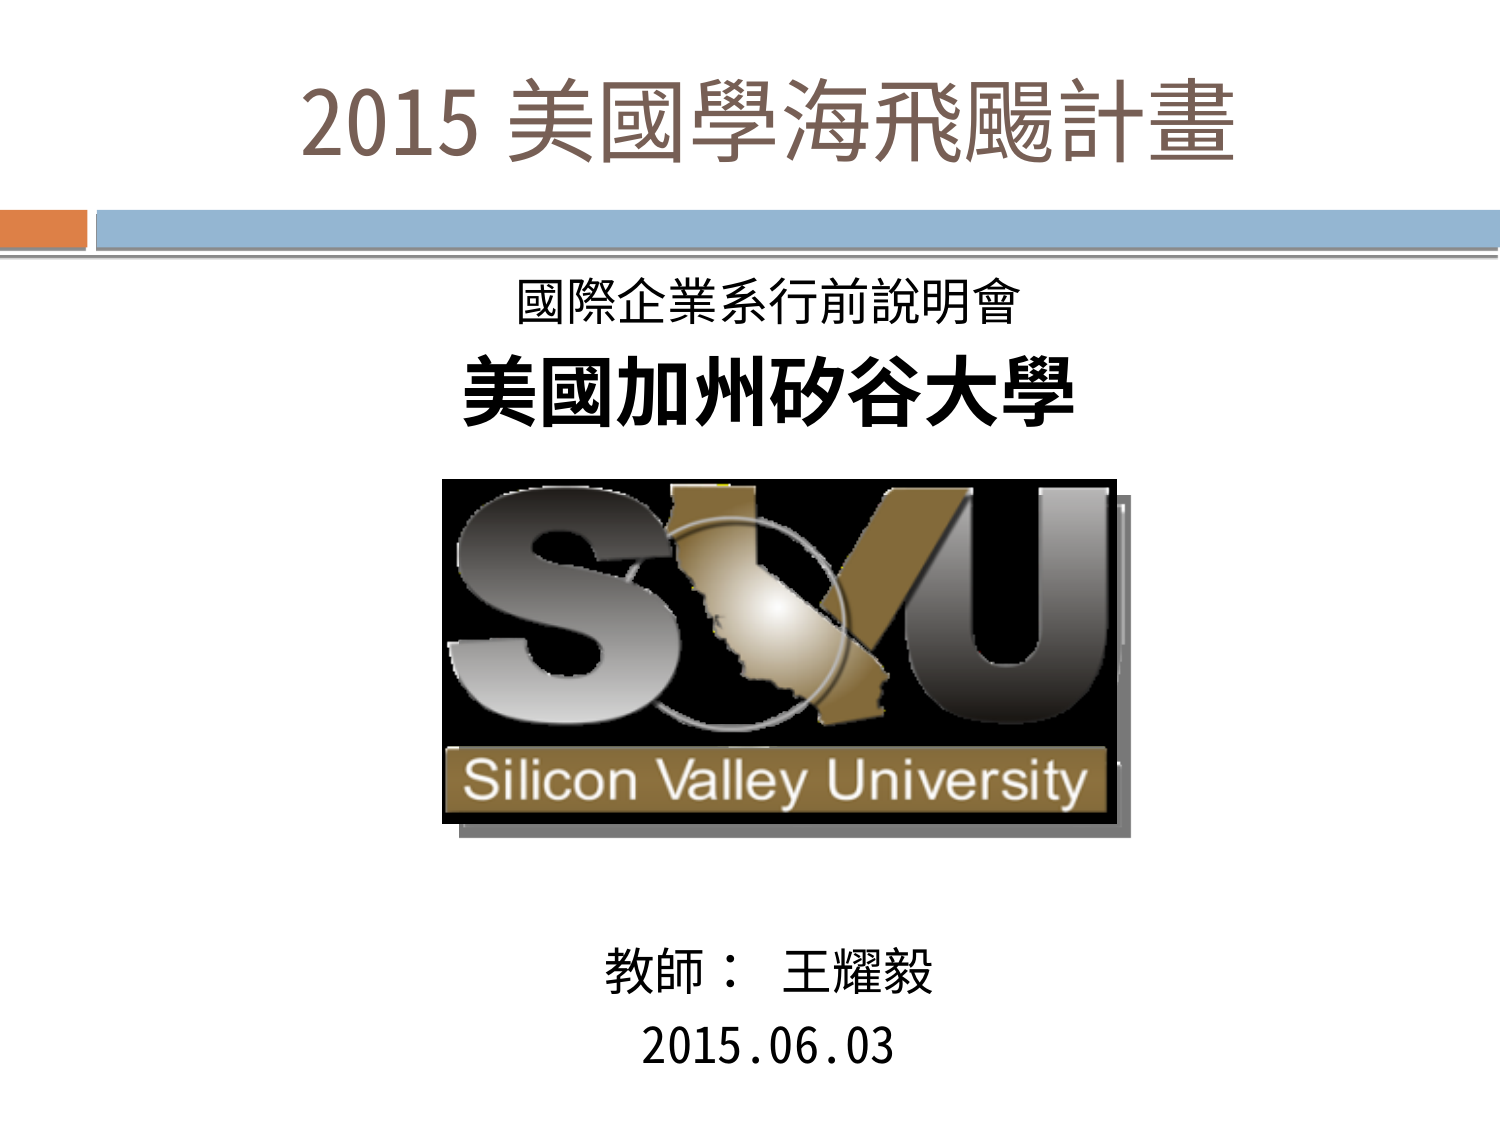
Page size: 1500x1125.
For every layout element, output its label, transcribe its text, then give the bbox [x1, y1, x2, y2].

picture [442, 479, 1117, 824]
list 國際企業系行前說明會 美國加州矽谷大學 教師： 王耀毅 2015.06.03 [100, 262, 1438, 1083]
title 2015美國學海飛颺計畫 [100, 37, 1438, 200]
